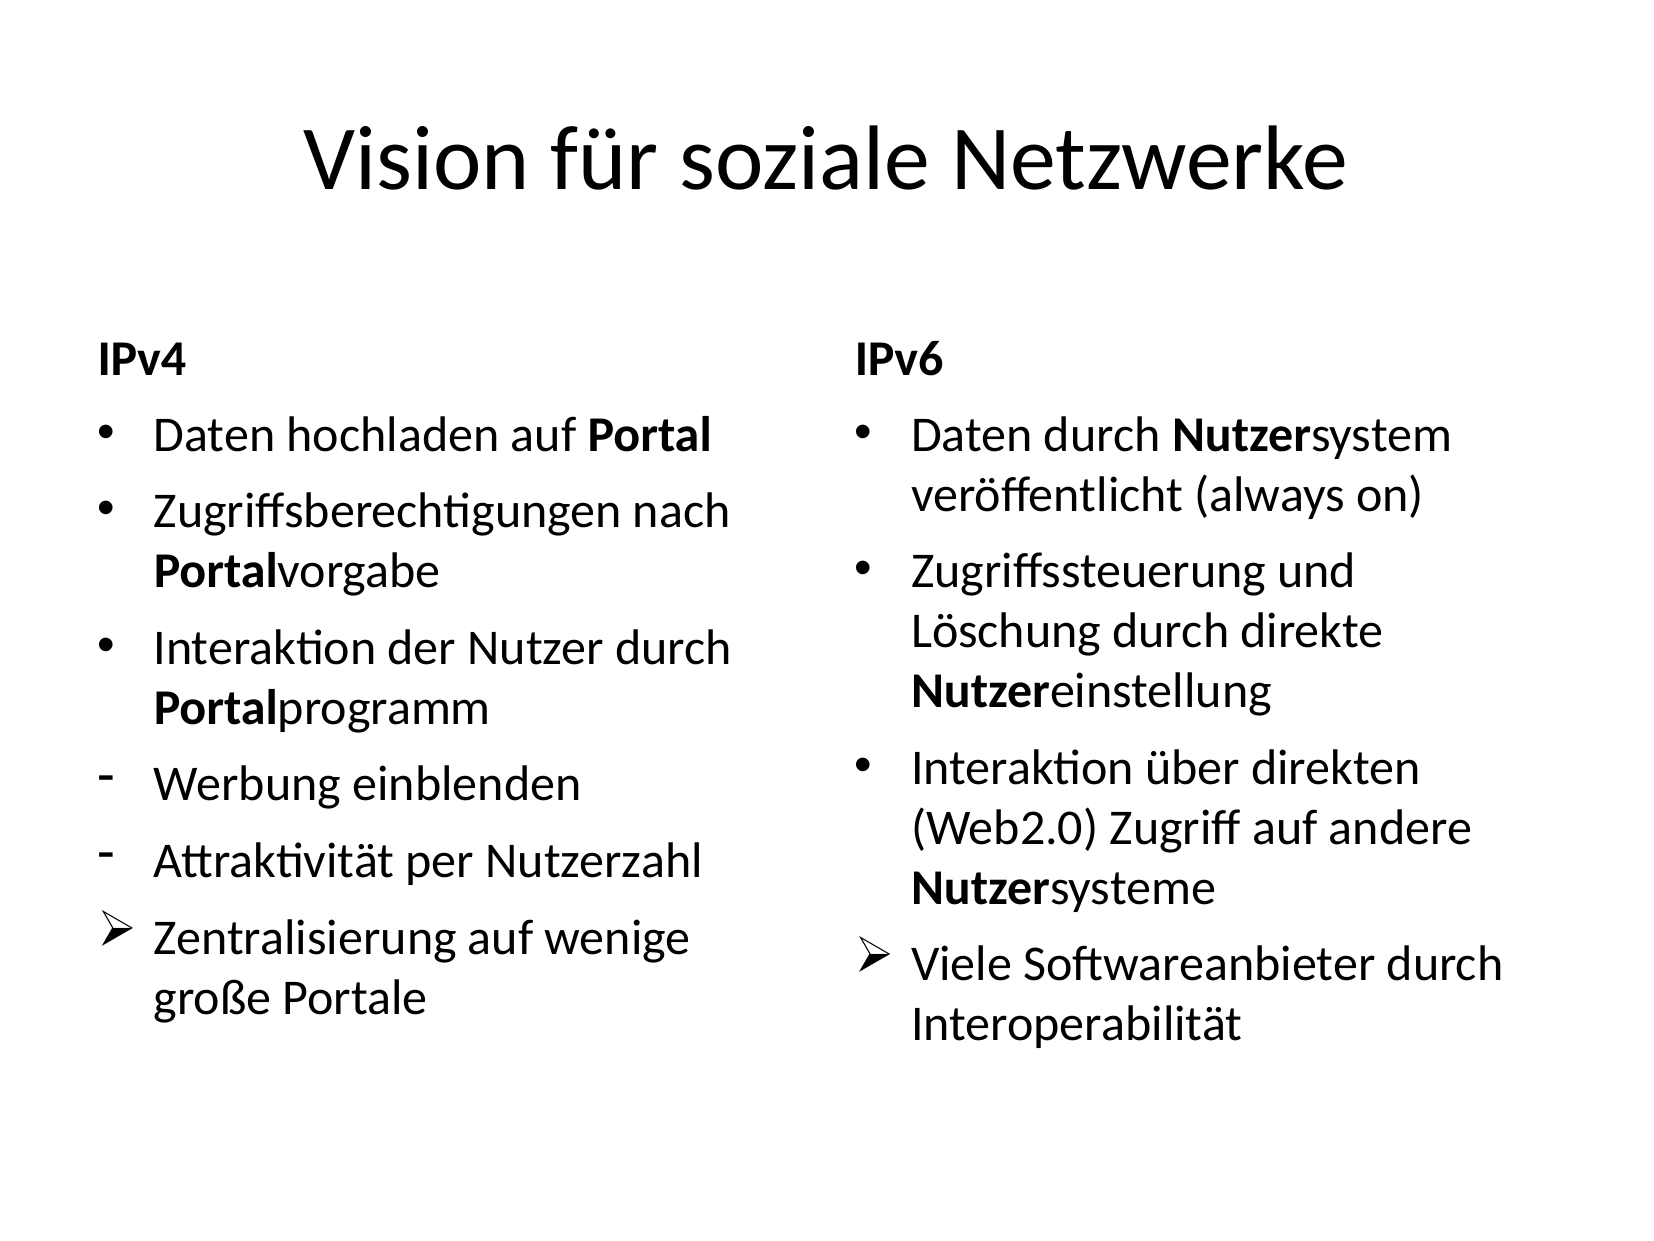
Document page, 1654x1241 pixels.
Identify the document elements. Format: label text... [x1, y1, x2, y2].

title Vision für soziale Netzwerke [82, 49, 1571, 257]
list IPv6 [839, 277, 1571, 393]
list IPv4 [82, 277, 814, 393]
list Daten hochladen auf Portal Zugriffsberechtigungen nach Portalvorgabe Interaktion der Nutzer durch Portalprogramm Werbung einblenden Attraktivität per Nutzerzahl Zentralisierung auf wenige große Portale [82, 393, 814, 1108]
list Daten durch Nutzersystem veröffentlicht (always on) Zugriffssteuerung und Löschung durch direkte Nutzereinstellung Interaktion über direkten (Web2.0) Zugriff auf andere Nutzersysteme Viele Softwareanbieter durch Interoperabilität [839, 393, 1571, 1108]
